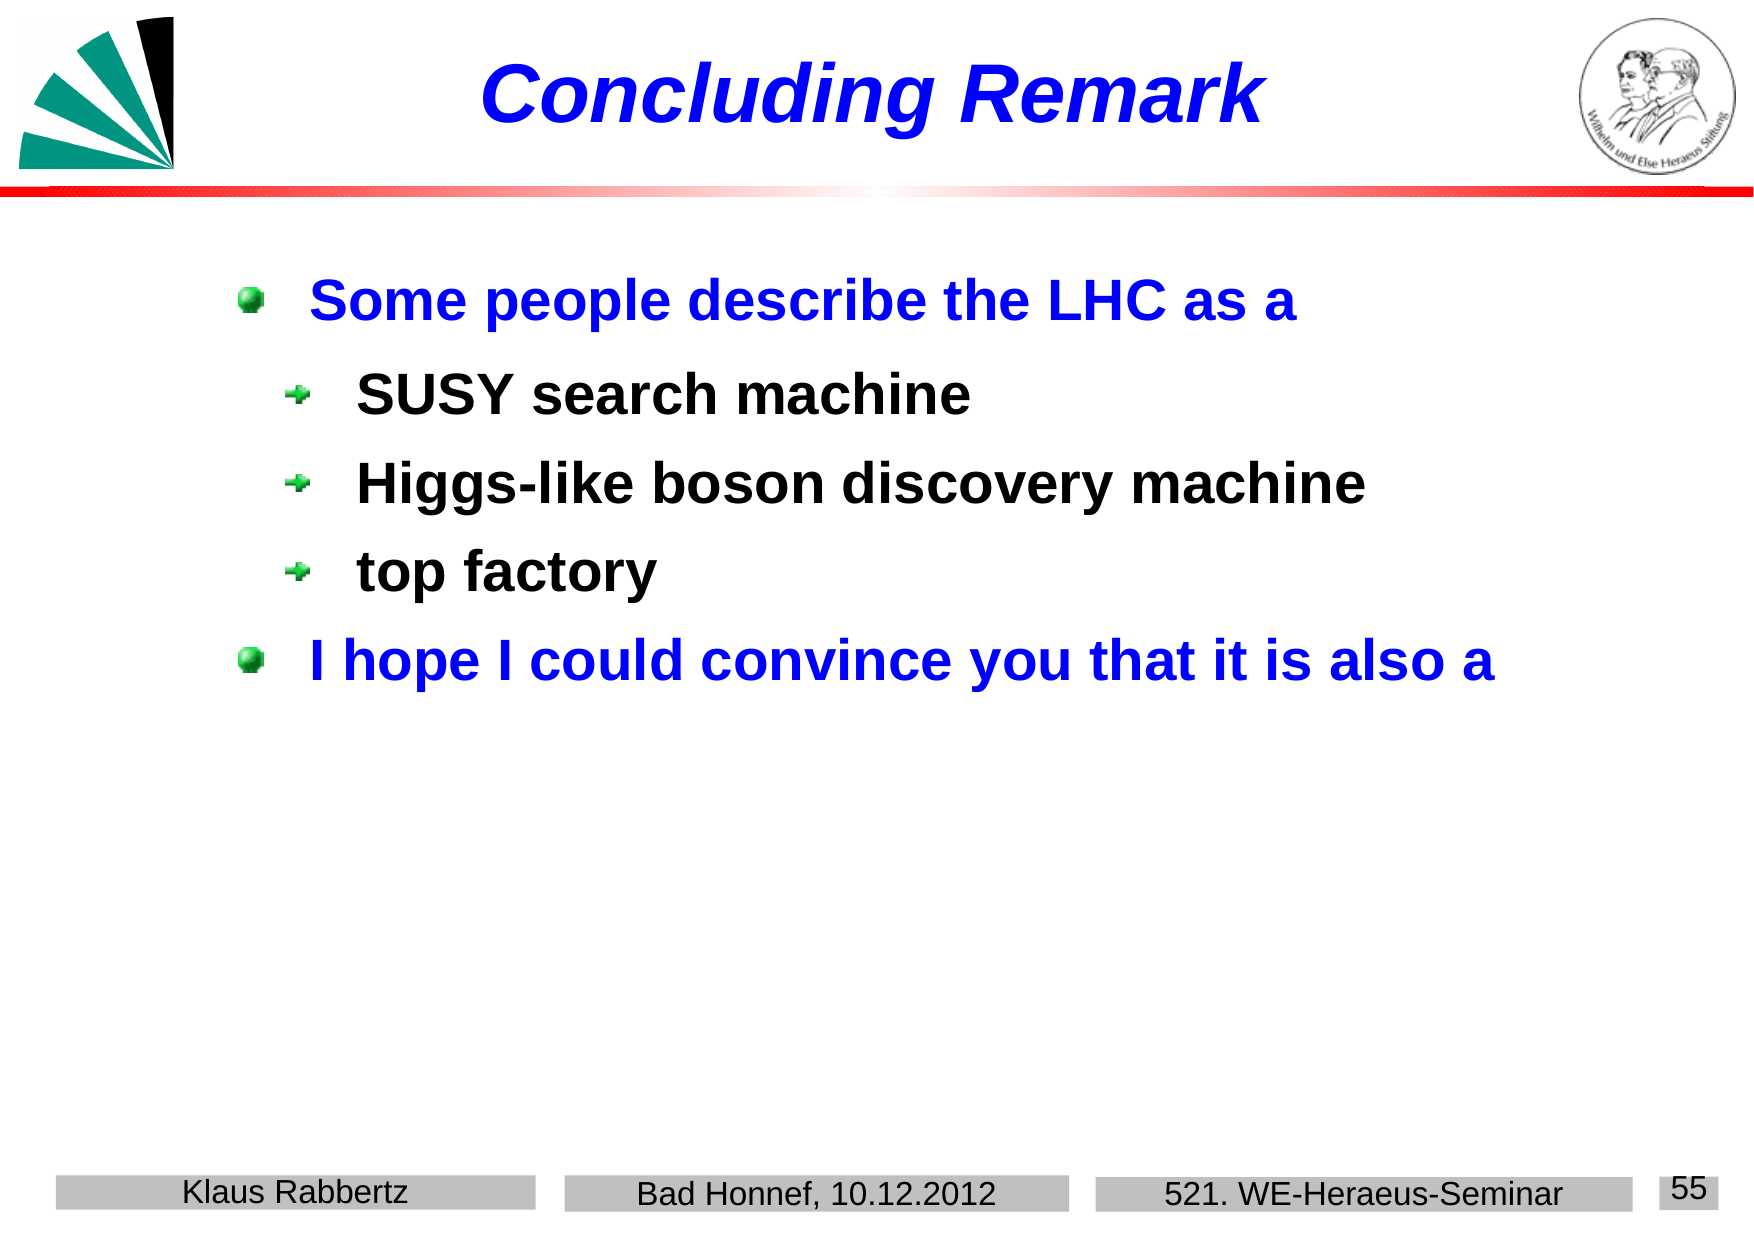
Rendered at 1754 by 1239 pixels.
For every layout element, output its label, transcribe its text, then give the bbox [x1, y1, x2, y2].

list Some people describe the LHC as a SUSY search machine Higgs-like boson discovery machine top factory I hope I could convince you that it is also a [226, 267, 1527, 818]
picture [19, 17, 174, 171]
title Concluding Remark [190, 0, 1555, 189]
picture [1579, 18, 1736, 175]
